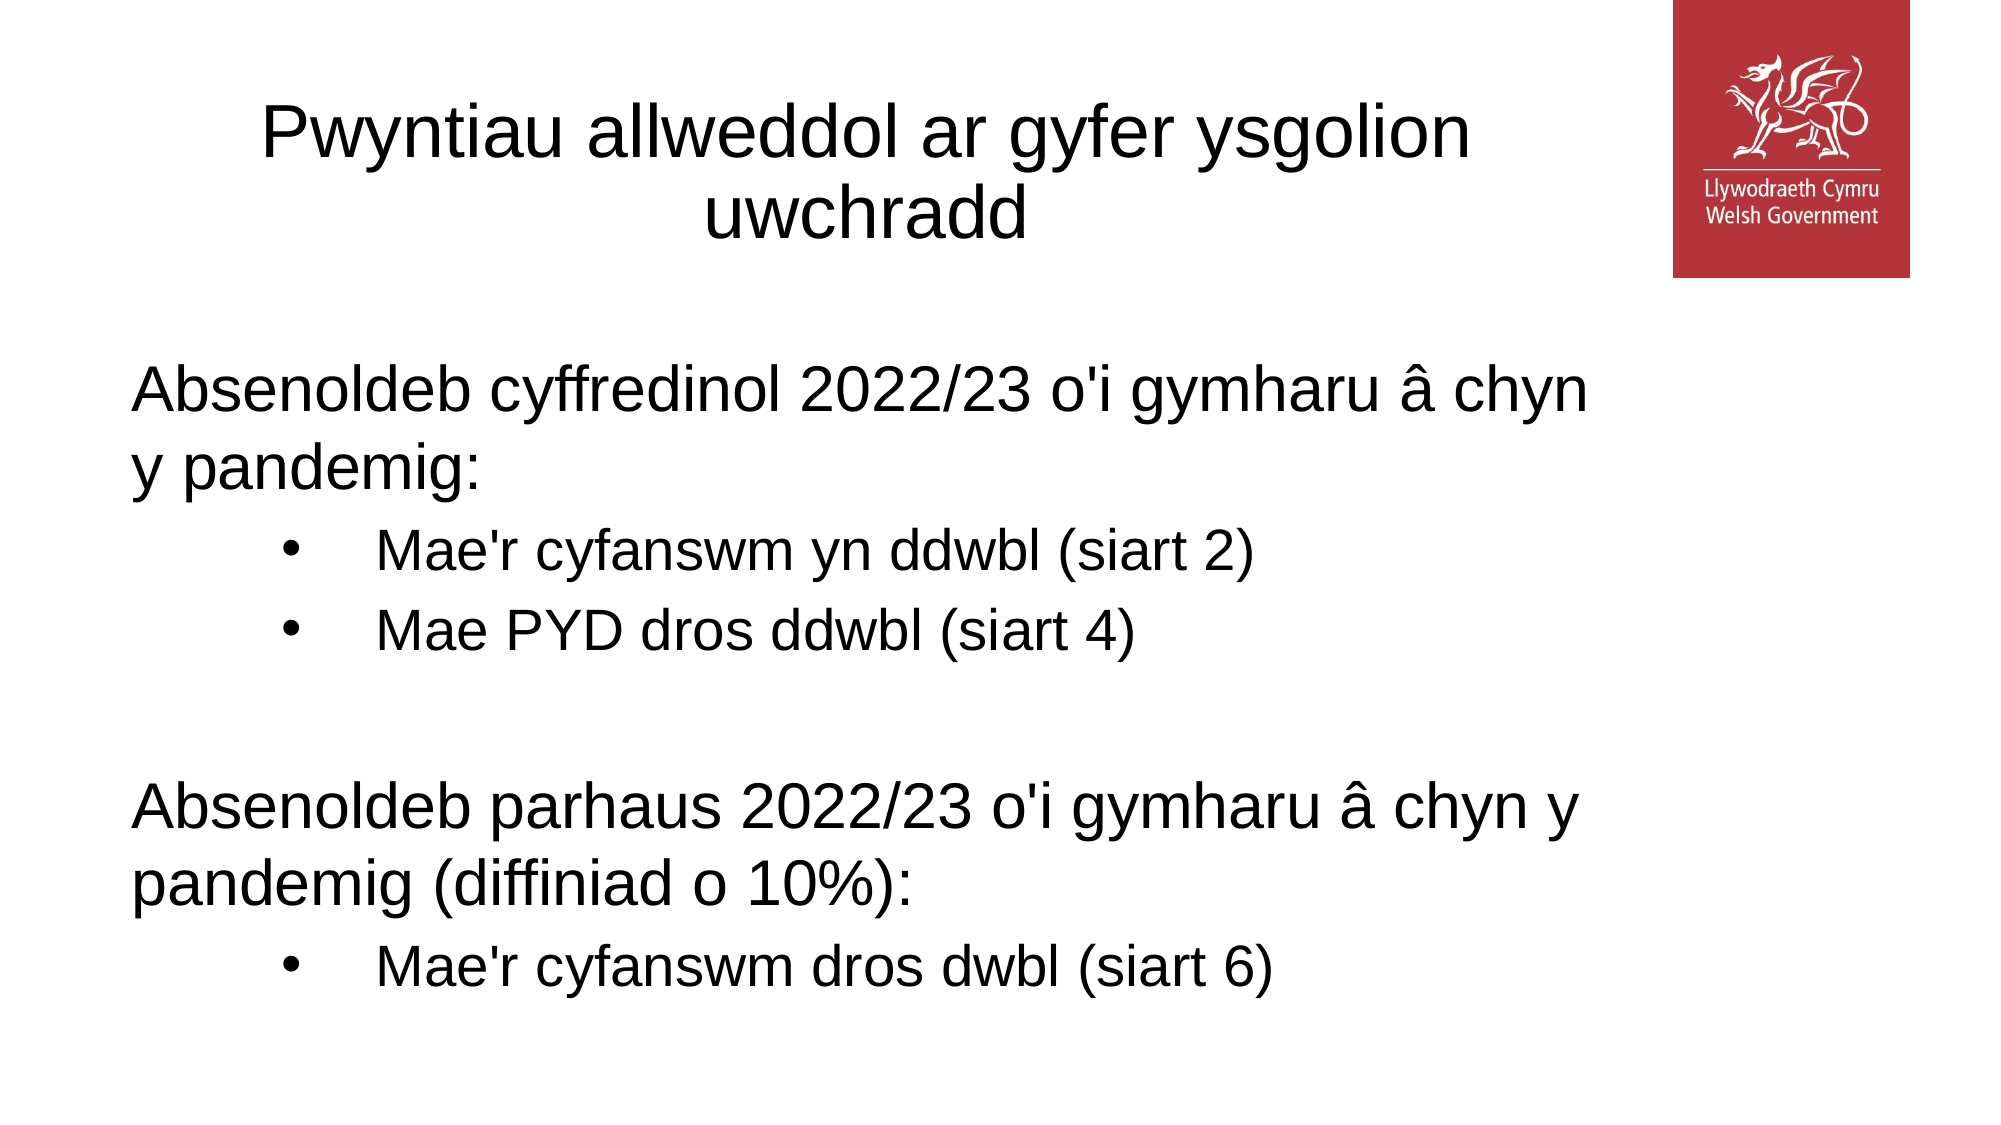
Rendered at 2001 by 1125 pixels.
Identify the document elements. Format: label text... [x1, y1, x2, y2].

subtitle Absenoldeb cyffredinol 2022/23 o'i gymharu â chyn y pandemig: Mae'r cyfanswm yn ddwbl (siart 2) Mae PYD dros ddwbl (siart 4) Absenoldeb parhaus 2022/23 o'i gymharu â chyn y pandemig (diffiniad o 10%): Mae'r cyfanswm dros dwbl (siart 6) [116, 339, 1617, 1025]
title Pwyntiau allweddol ar gyfer ysgolion uwchradd [116, 84, 1617, 263]
